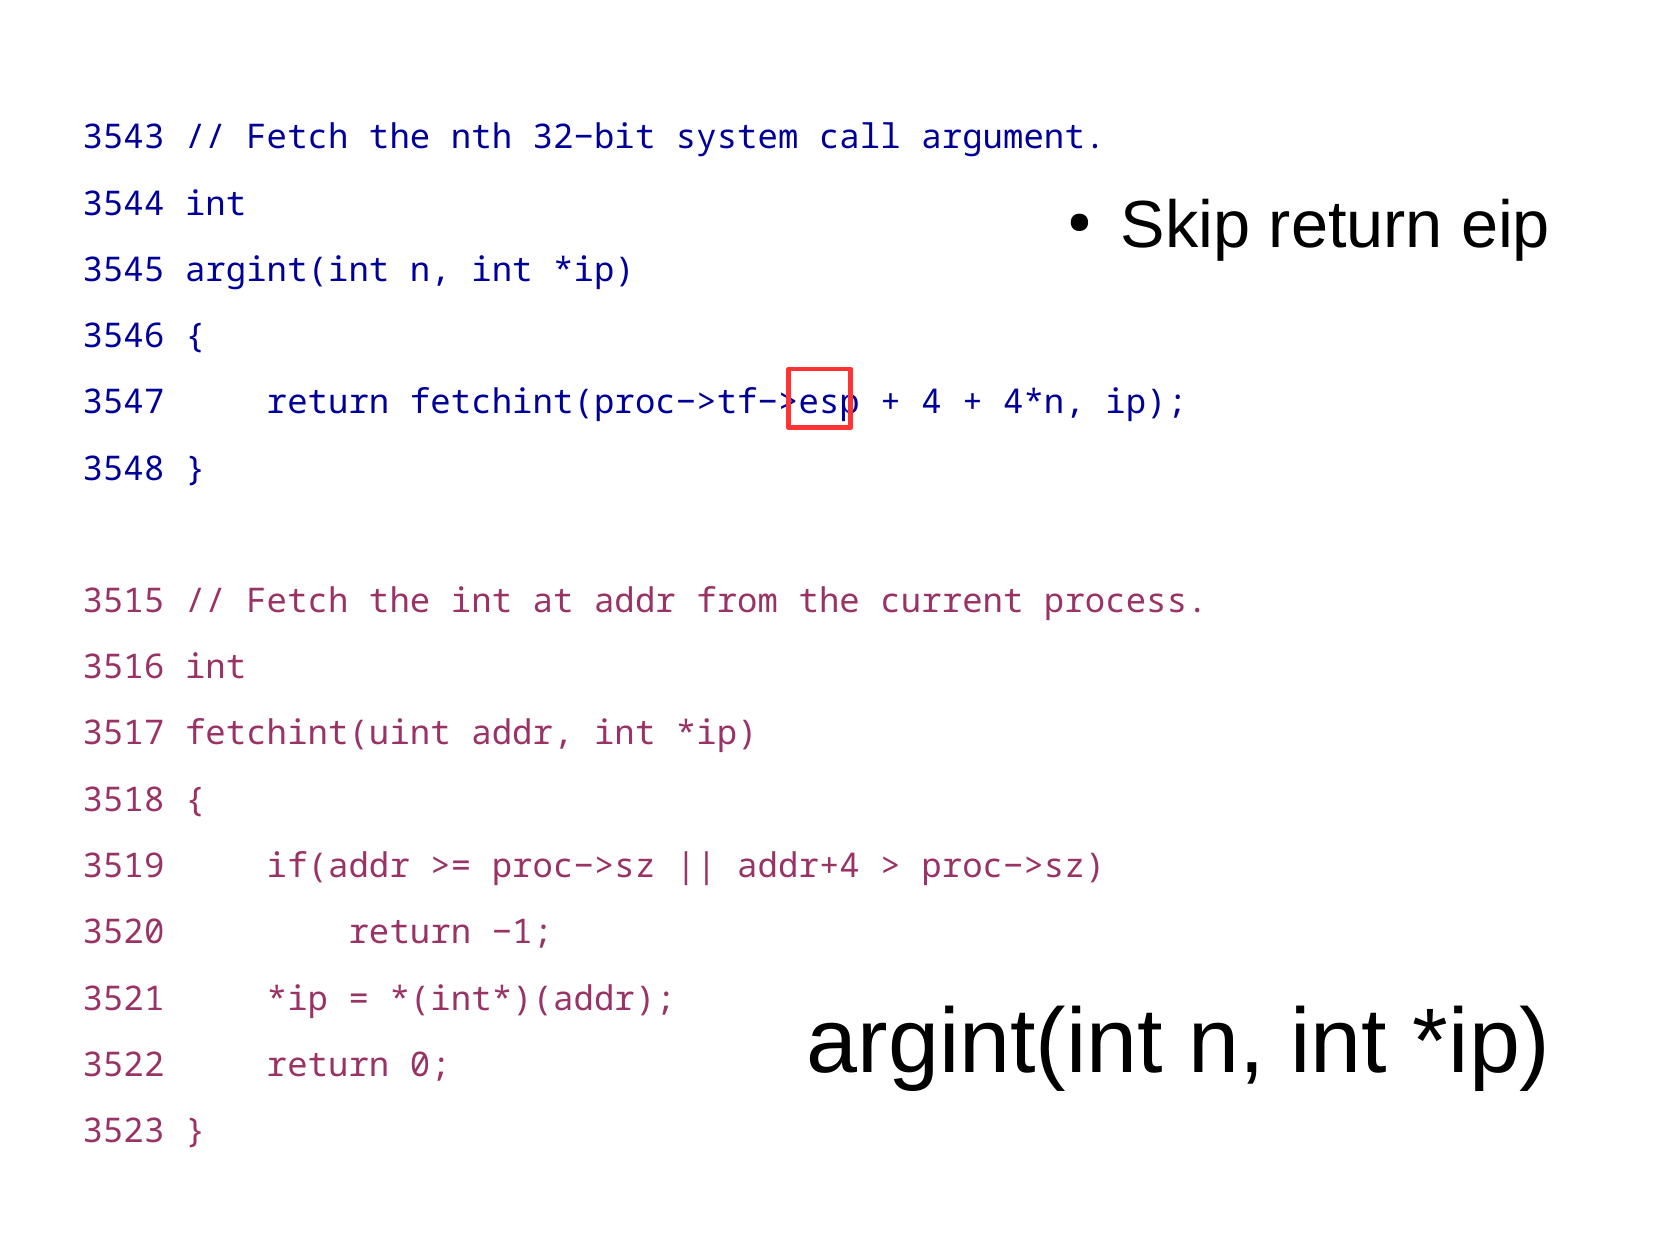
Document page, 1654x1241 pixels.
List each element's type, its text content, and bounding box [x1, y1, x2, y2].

list Skip return eip [1050, 187, 1576, 676]
list 3543 // Fetch the nth 32−bit system call argument. 3544 int 3545 argint(int n, int *ip) 3546 { 3547 return fetchint(proc−>tf−>esp + 4 + 4*n, ip); 3548 } 3515 // Fetch the int at addr from the current process. 3516 int 3517 fetchint(uint addr, int *ip) 3518 { 3519 if(addr >= proc−>sz || addr+4 > proc−>sz) 3520 return −1; 3521 *ip = *(int*)(addr); 3522 return 0; 3523 } [82, 112, 1571, 1163]
